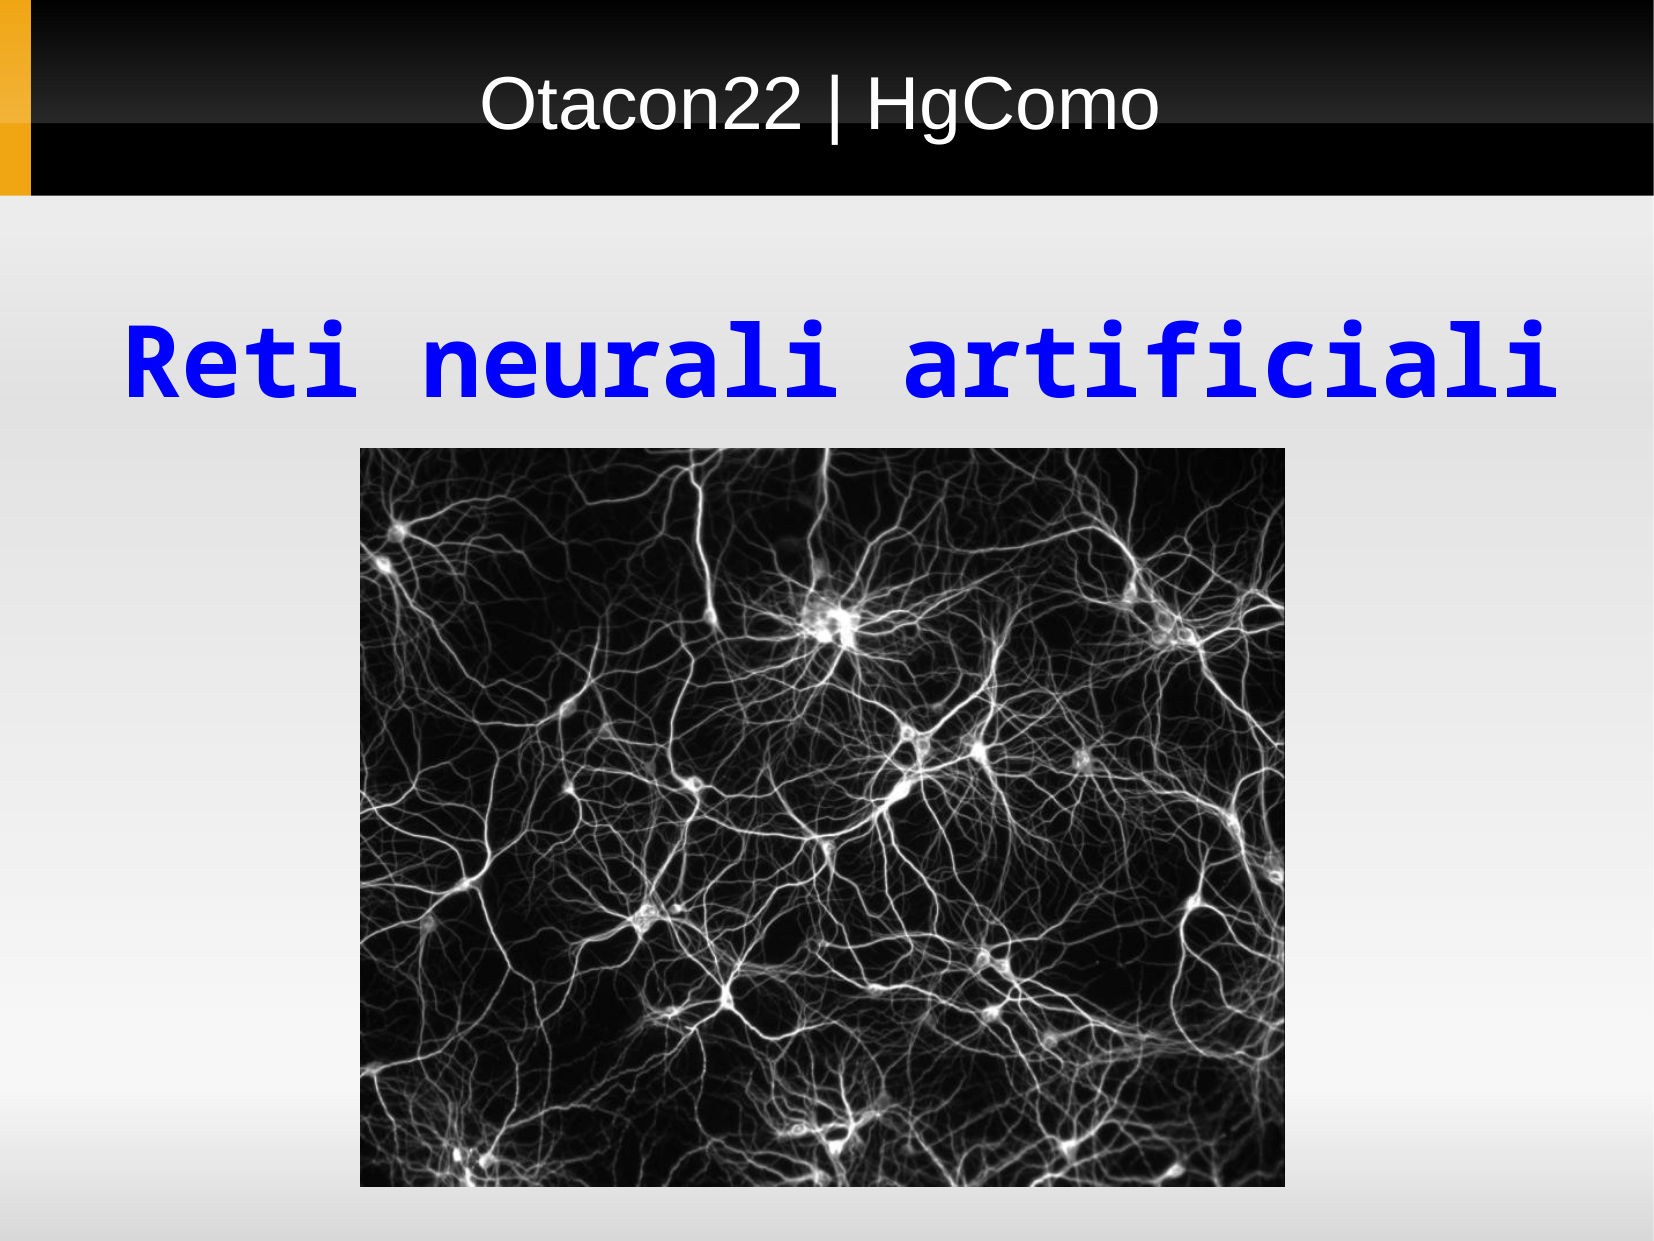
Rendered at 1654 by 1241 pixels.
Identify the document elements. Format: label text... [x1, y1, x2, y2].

title Otacon22 | HgComo [76, 0, 1565, 208]
list Reti neurali artificiali [5, 290, 1654, 1109]
picture [0, 0, 1654, 1241]
